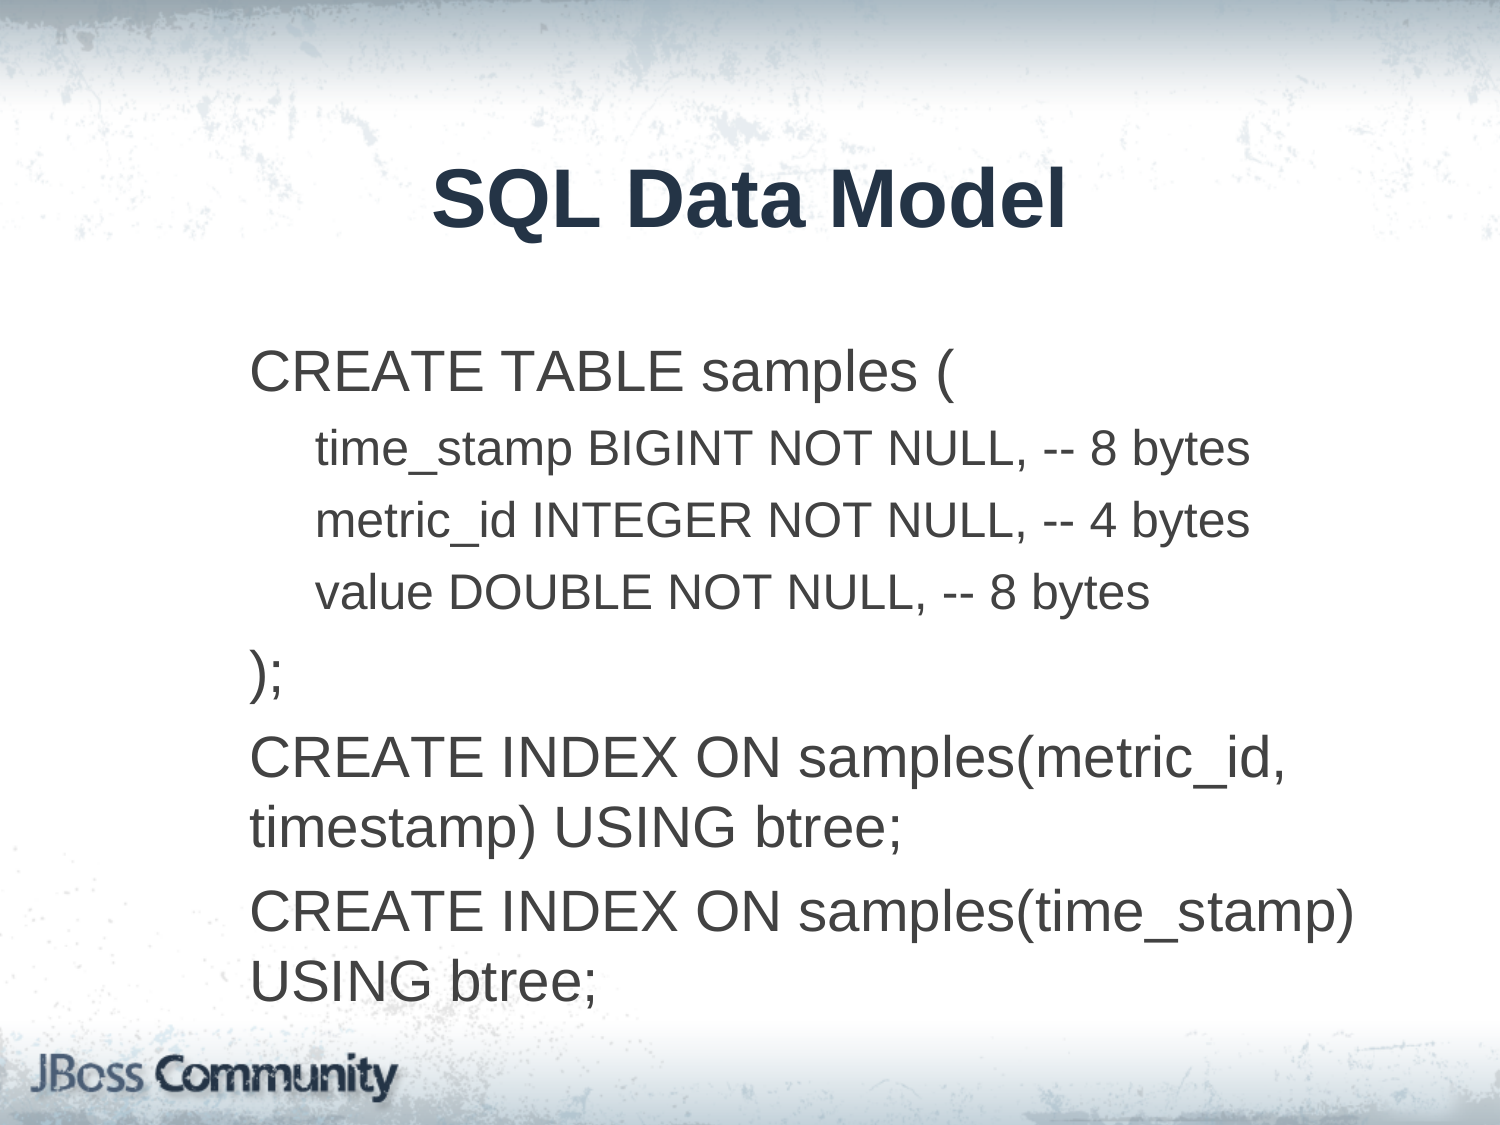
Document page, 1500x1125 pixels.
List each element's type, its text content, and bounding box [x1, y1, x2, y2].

picture [0, 0, 1500, 1125]
list CREATE TABLE samples ( time_stamp BIGINT NOT NULL, -- 8 bytes metric_id INTEGER NOT NULL, -- 4 bytes value DOUBLE NOT NULL, -- 8 bytes ); CREATE INDEX ON samples(metric_id, timestamp) USING btree; CREATE INDEX ON samples(time_stamp) USING btree; [112, 324, 1388, 1083]
title SQL Data Model [112, 76, 1388, 312]
